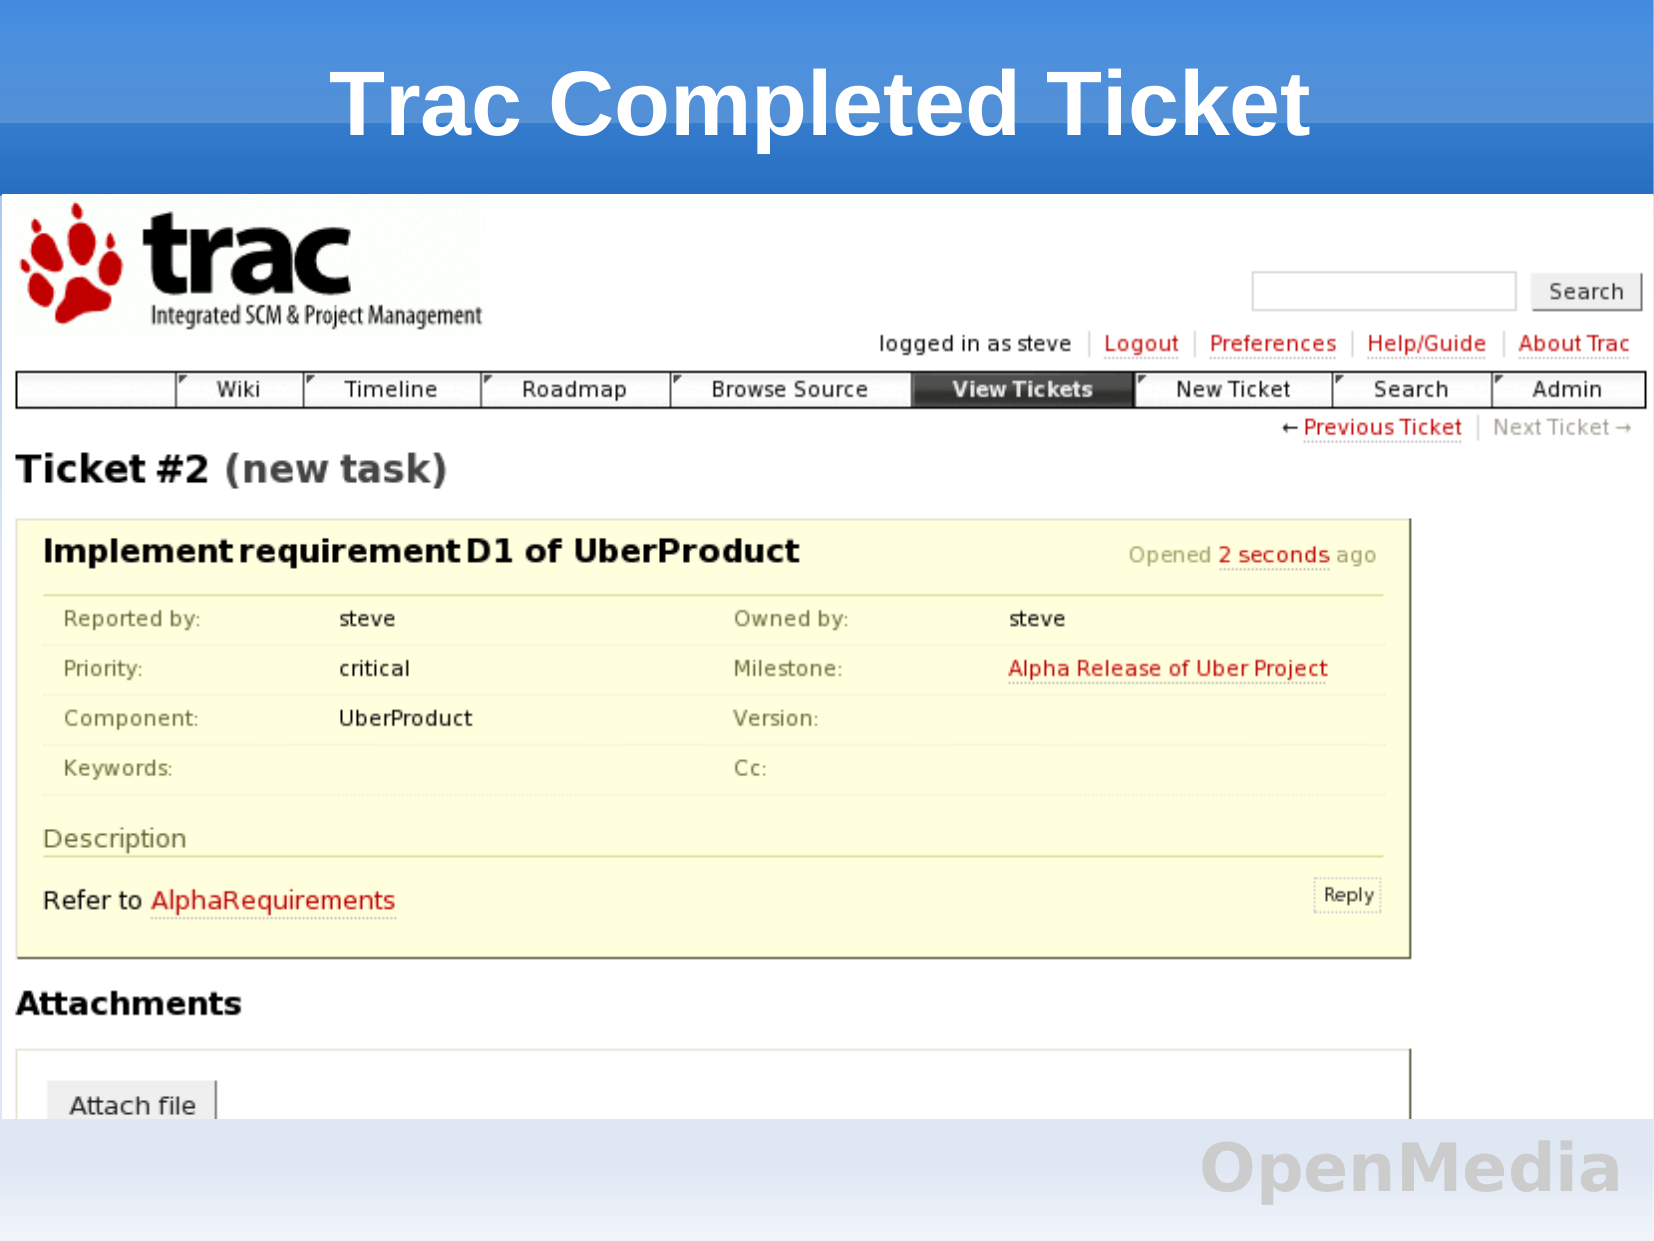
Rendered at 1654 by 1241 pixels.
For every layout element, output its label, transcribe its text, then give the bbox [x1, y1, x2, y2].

picture [0, 0, 1654, 1241]
title Trac Completed Ticket [76, 0, 1565, 194]
